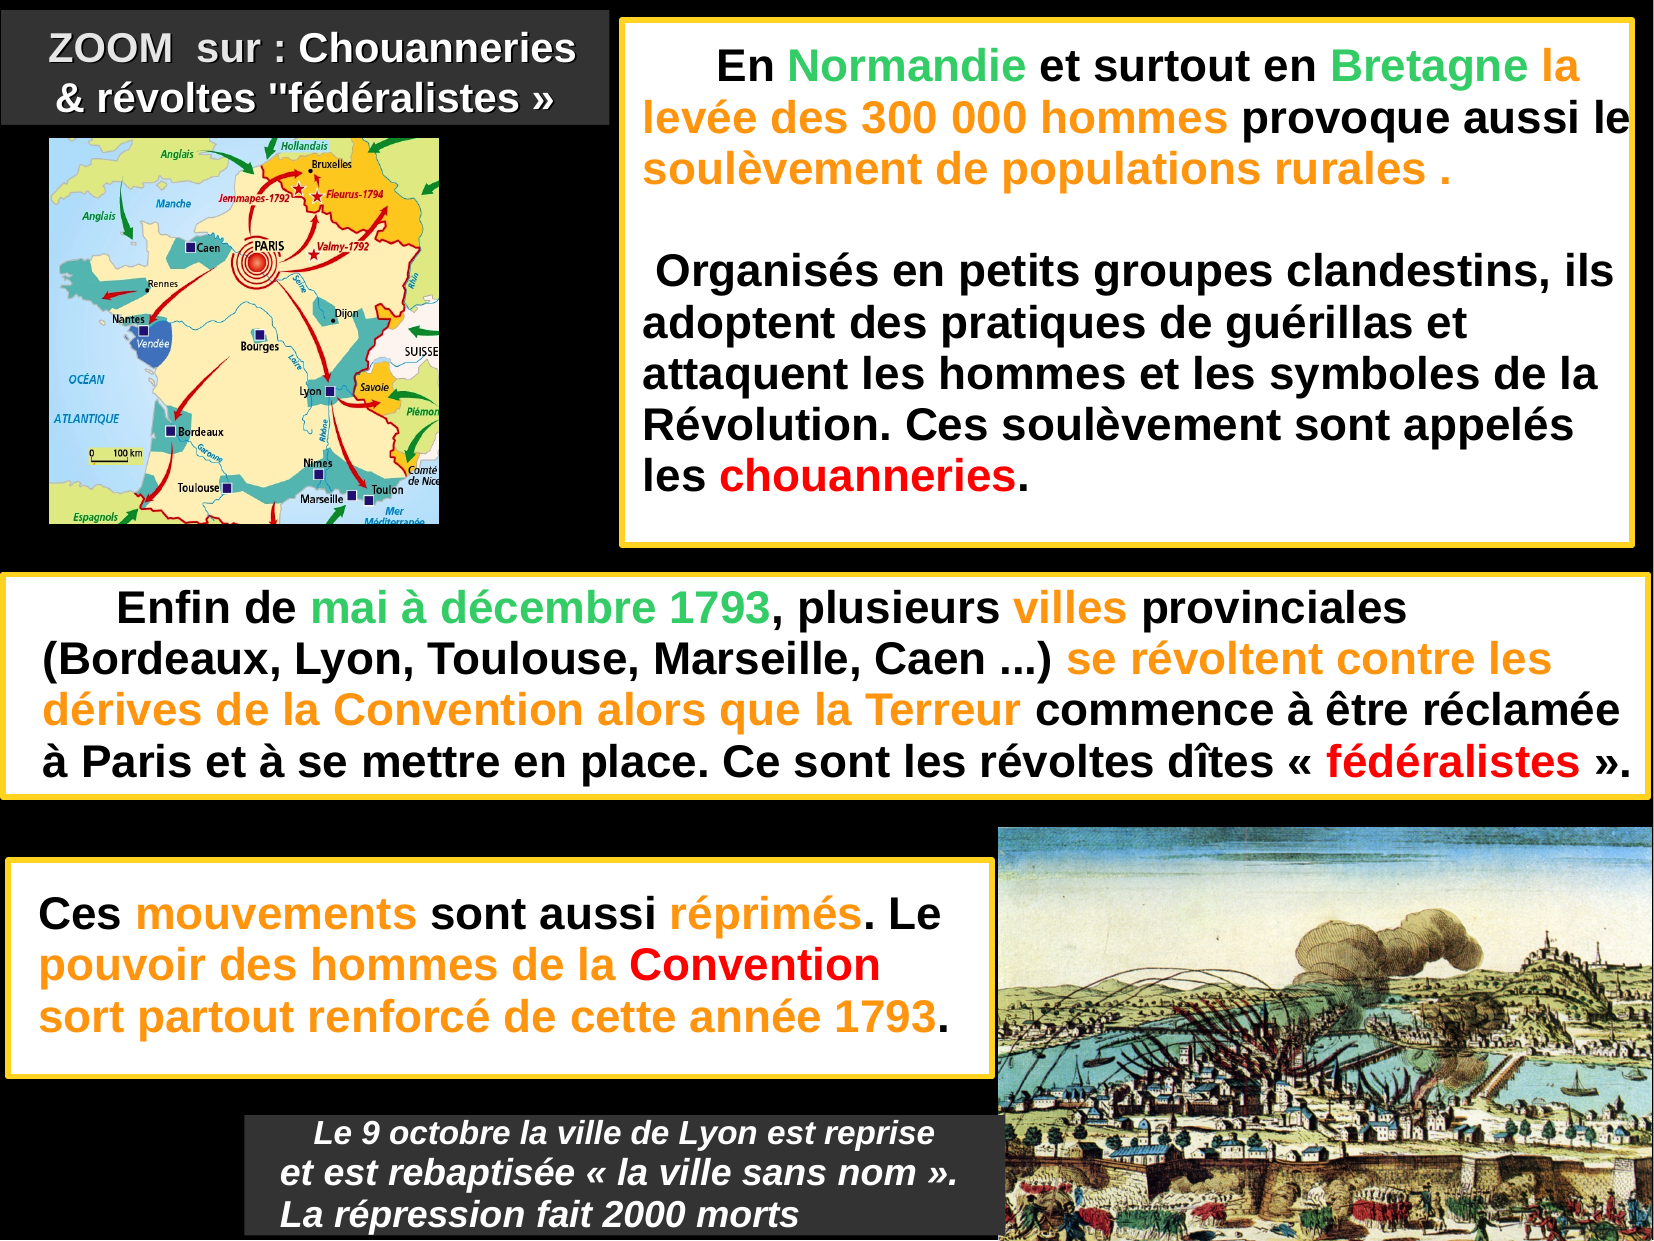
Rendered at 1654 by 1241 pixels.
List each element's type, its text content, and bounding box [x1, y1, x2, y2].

text_box ZOOM sur : Chouanneries & révoltes ''fédéralistes » [0, 9, 611, 126]
text_box Ces mouvements sont aussi réprimés. Le pouvoir des hommes de la Convention sort partout renforcé de cette année 1793. [23, 880, 979, 1050]
text_box [8, 860, 992, 1077]
text_box En Normandie et surtout en Bretagne la levée des 300 000 hommes provoque aussi le soulèvement de populations rurales . Organisés en petits groupes clandestins, ils adoptent des pratiques de guérillas et attaquent les hommes et les symboles de la Révolution. Ces soulèvement sont appelés les chouanneries. [628, 32, 1652, 546]
text_box [621, 19, 1633, 546]
picture [49, 138, 439, 524]
text_box [3, 574, 1649, 798]
picture [998, 827, 1652, 1241]
text_box Le 9 octobre la ville de Lyon est reprise et est rebaptisée « la ville sans nom ». La répression fait 2000 morts [244, 1115, 1006, 1236]
text_box Enfin de mai à décembre 1793, plusieurs villes provinciales (Bordeaux, Lyon, Toulouse, Marseille, Caen ...) se révoltent contre les dérives de la Convention alors que la Terreur commence à être réclamée à Paris et à se mettre en place. Ce sont les révoltes dîtes « fédéralistes ». [28, 574, 1654, 795]
